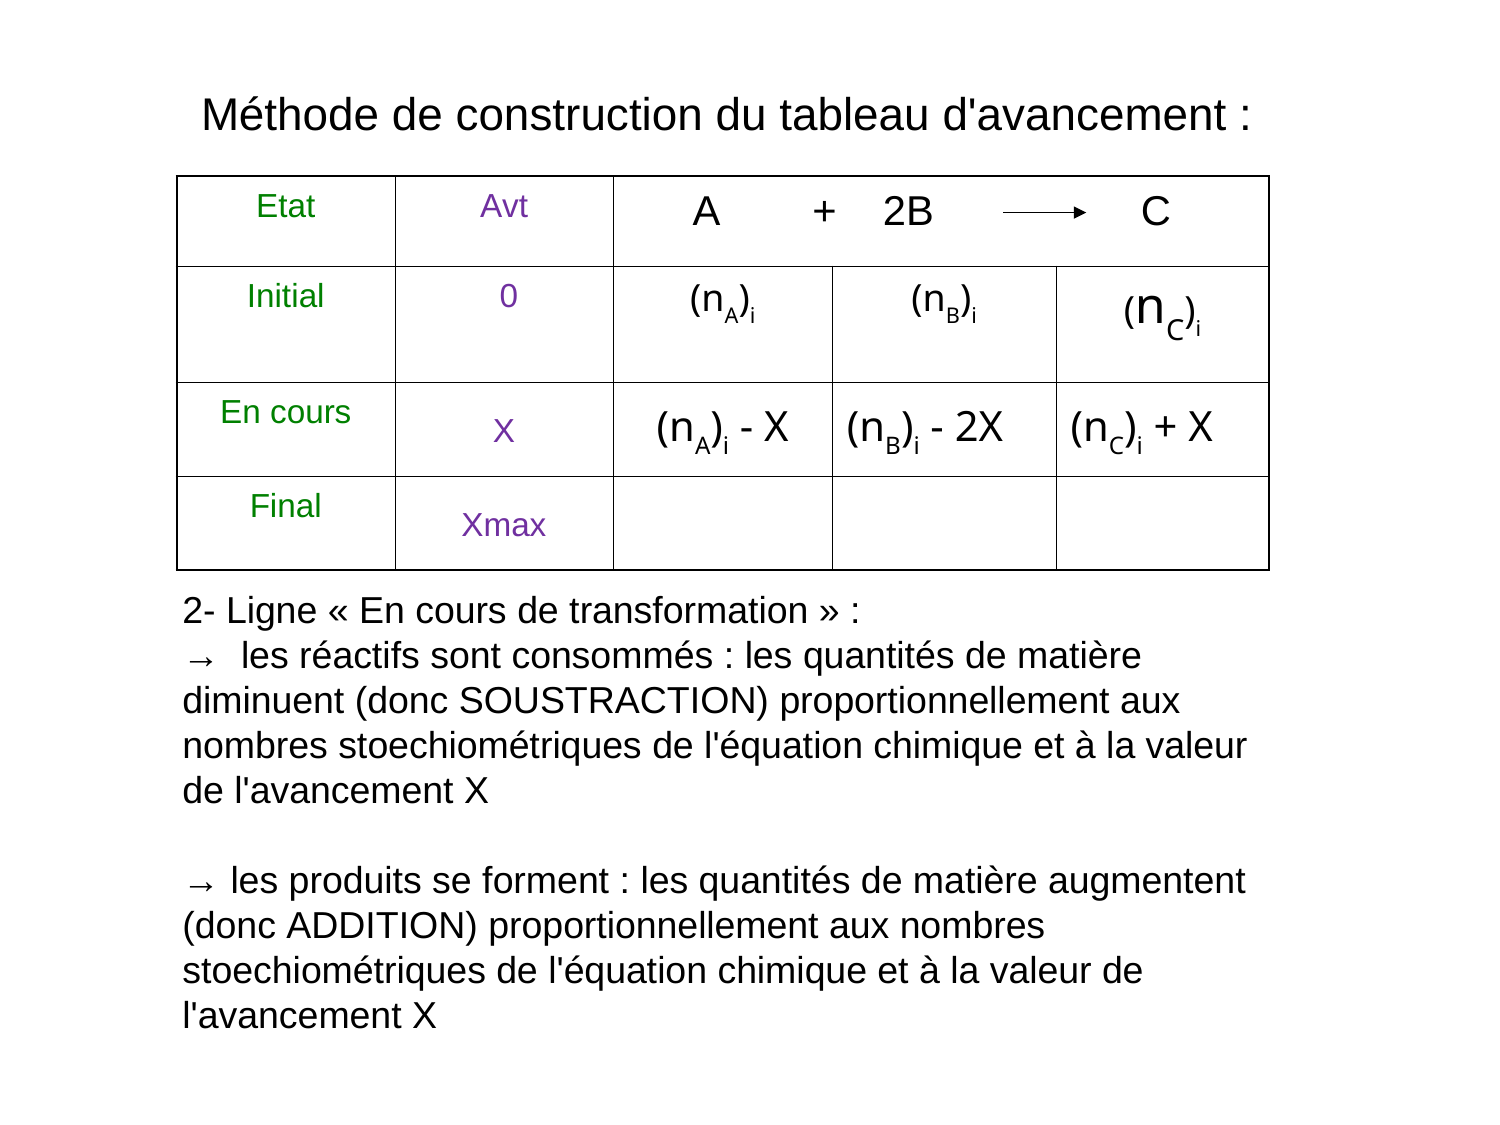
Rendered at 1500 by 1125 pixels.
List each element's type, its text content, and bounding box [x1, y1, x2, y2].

table_cell (nC)i + X [1057, 383, 1268, 476]
text_box 2- Ligne « En cours de transformation » : → les réactifs sont consommés : les quantités de matière diminuent (donc SOUSTRACTION) proportionnellement aux nombres stoechiométriques de l'équation chimique et à la valeur de l'avancement X → les produits se forment : les quantités de matière augmentent (donc ADDITION) proportionnellement aux nombres stoechiométriques de l'équation chimique et à la valeur de l'avancement X [167, 578, 1290, 1064]
table_cell X [396, 383, 613, 476]
table_cell En cours [178, 383, 395, 476]
table_cell (nA)i - X [614, 383, 832, 476]
table_cell Final [178, 477, 395, 569]
table_header Avt [396, 177, 613, 266]
table_cell (nB)i [833, 267, 1056, 382]
text_box Méthode de construction du tableau d'avancement : [186, 77, 1297, 161]
table_cell (nC)i [1057, 267, 1268, 382]
table_header A + 2B C [614, 177, 1268, 266]
table_cell Initial [178, 267, 395, 382]
table_header Etat [178, 177, 395, 266]
table_cell [614, 477, 832, 569]
table_cell [833, 477, 1056, 569]
table_cell Xmax [396, 477, 613, 569]
table_cell (nA)i [614, 267, 832, 382]
table_cell (nB)i - 2X [833, 383, 1056, 476]
table_cell [1057, 477, 1268, 569]
table_cell 0 [396, 267, 613, 382]
